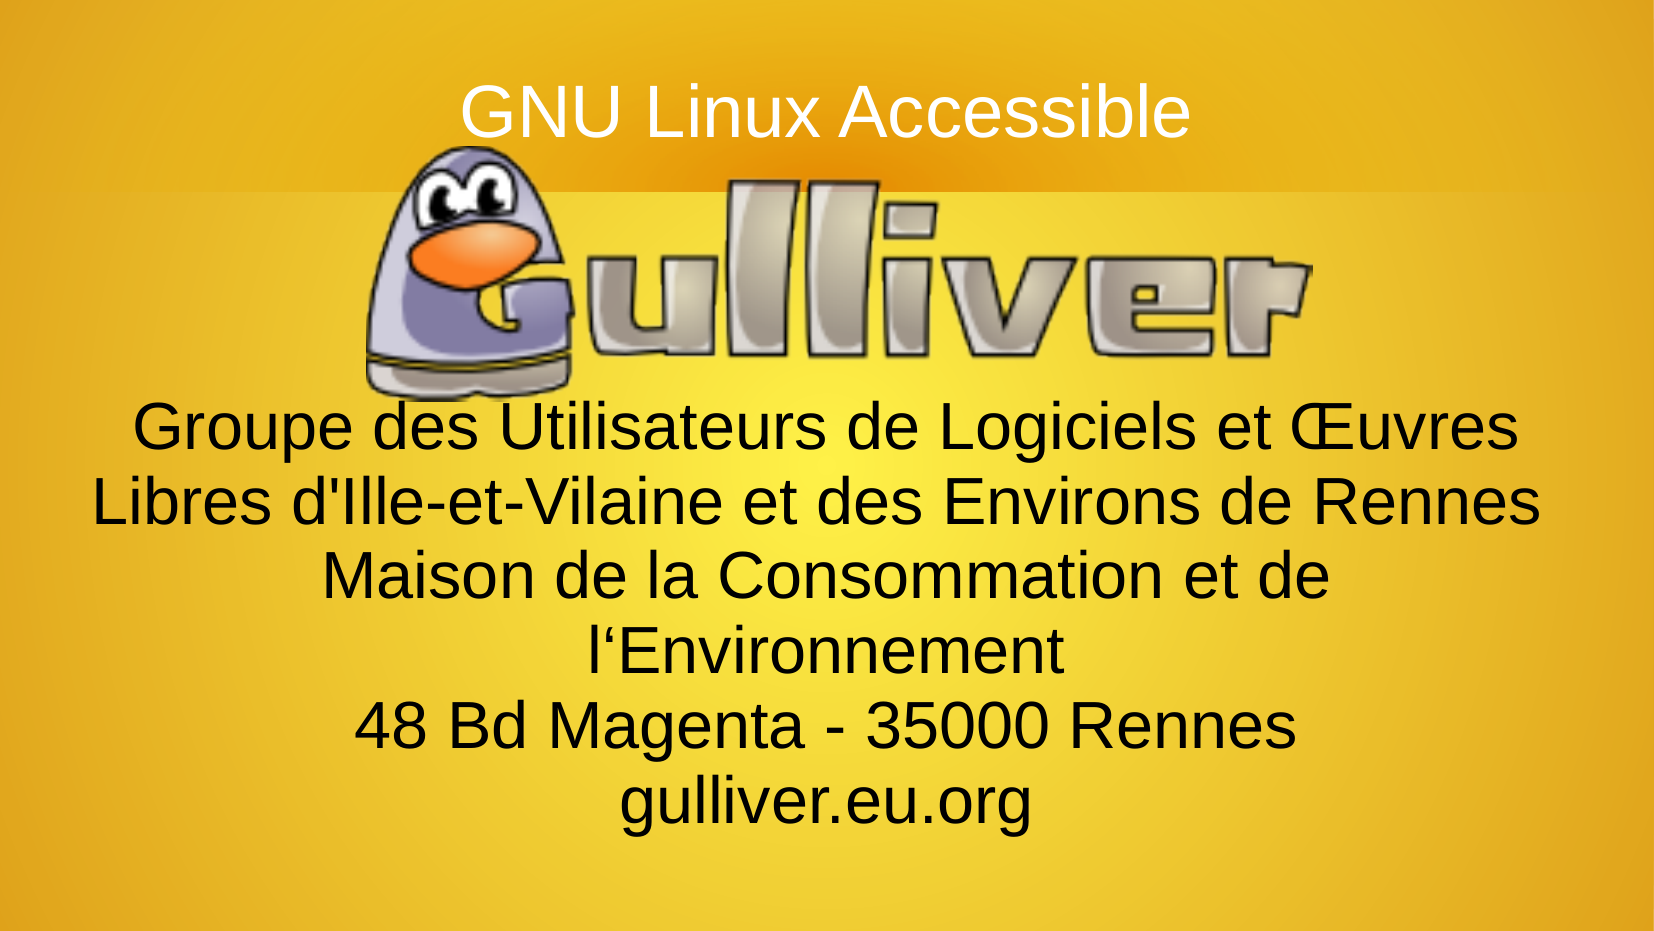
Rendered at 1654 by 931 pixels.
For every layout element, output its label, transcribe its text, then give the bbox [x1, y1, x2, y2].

picture [366, 146, 1313, 402]
title GNU Linux Accessible [82, 35, 1571, 189]
subtitle Groupe des Utilisateurs de Logiciels et Œuvres Libres d'Ille-et-Vilaine et des Environs de Rennes Maison de la Consommation et de l‘Environnement 48 Bd Magenta - 35000 Rennes gulliver.eu.org [82, 230, 1571, 922]
